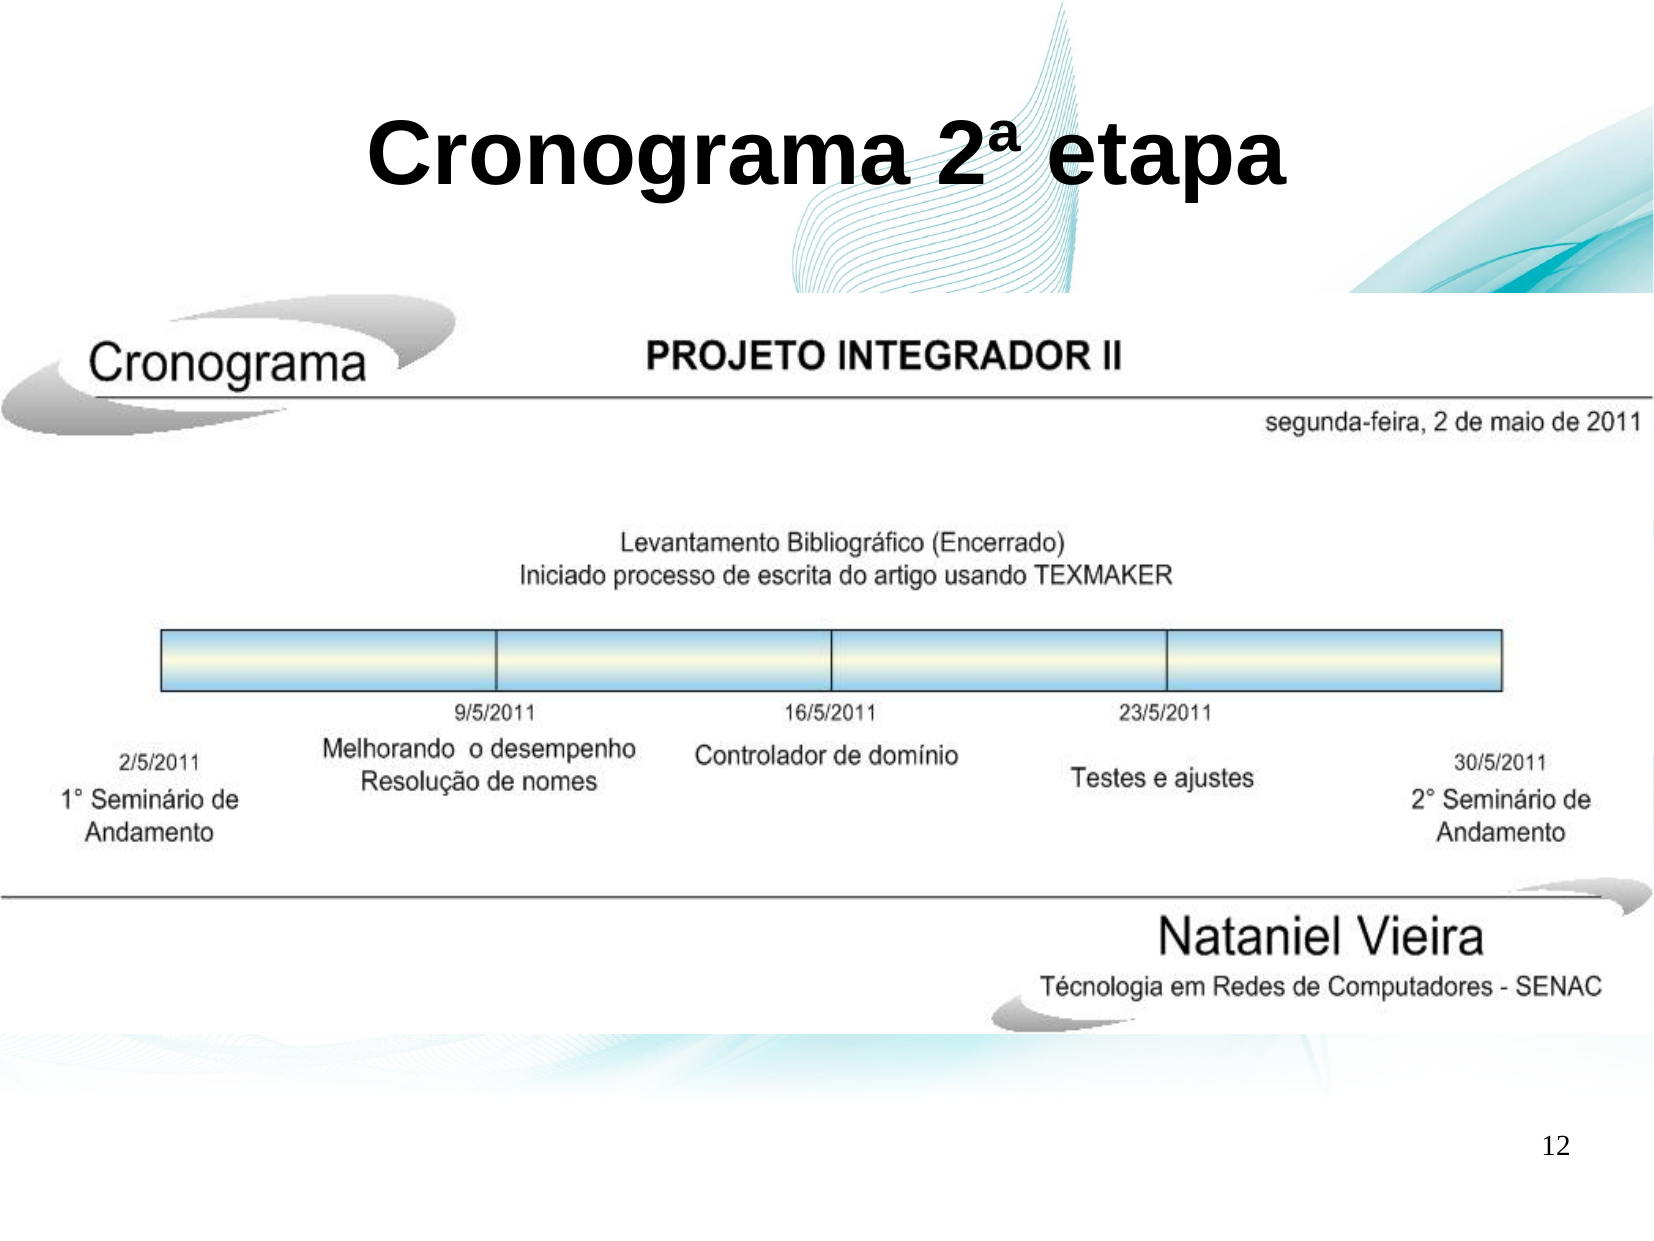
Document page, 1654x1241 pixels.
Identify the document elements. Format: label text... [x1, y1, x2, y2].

title Cronograma 2ª etapa [82, 56, 1571, 250]
picture [0, 0, 1654, 1125]
